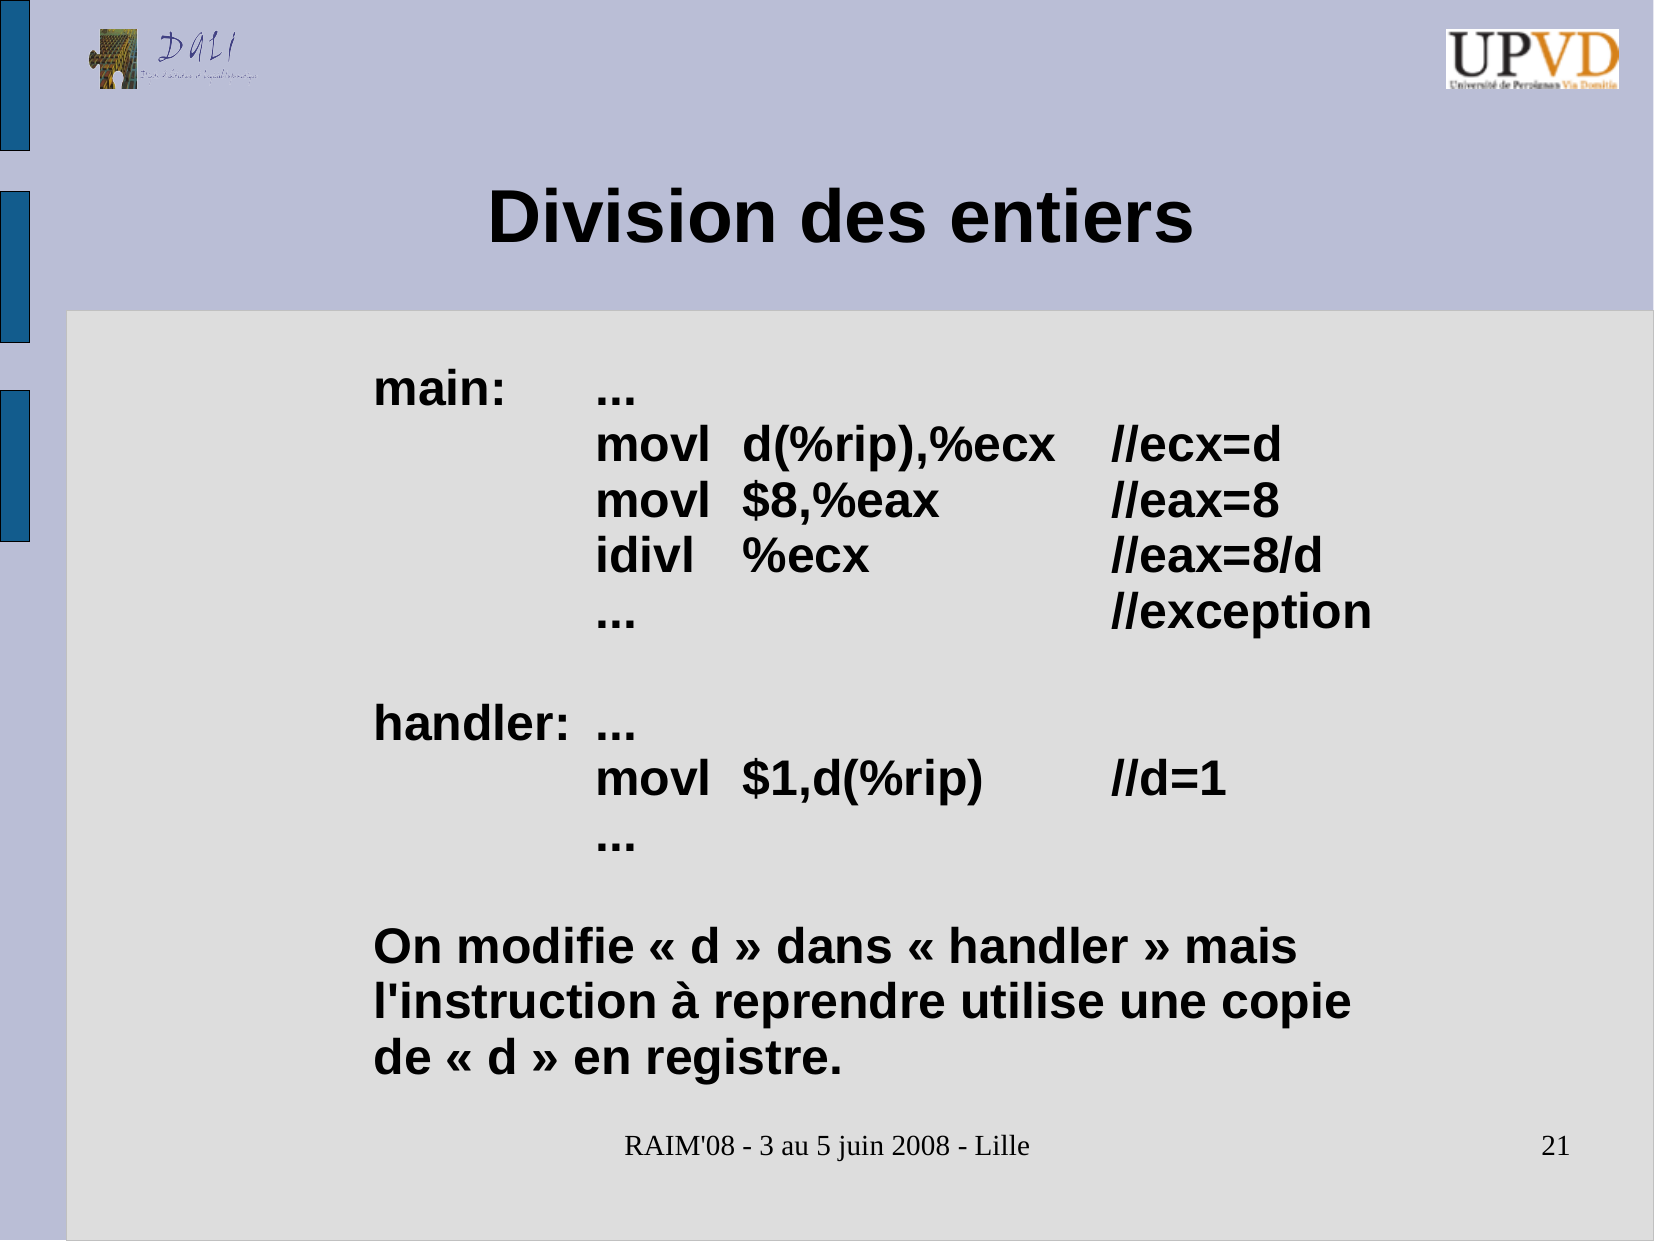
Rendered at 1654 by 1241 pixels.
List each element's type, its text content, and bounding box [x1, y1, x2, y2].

text_box main: ... movl d(%rip),%ecx //ecx=d movl $8,%eax //eax=8 idivl %ecx //eax=8/d ... //exception handler: ... movl $1,d(%rip) //d=1 ... On modifie « d » dans « handler » mais l'instruction à reprendre utilise une copie de « d » en registre. [358, 352, 1389, 1109]
text_box Division des entiers [472, 166, 1211, 266]
picture [1446, 29, 1619, 89]
picture [88, 29, 261, 89]
